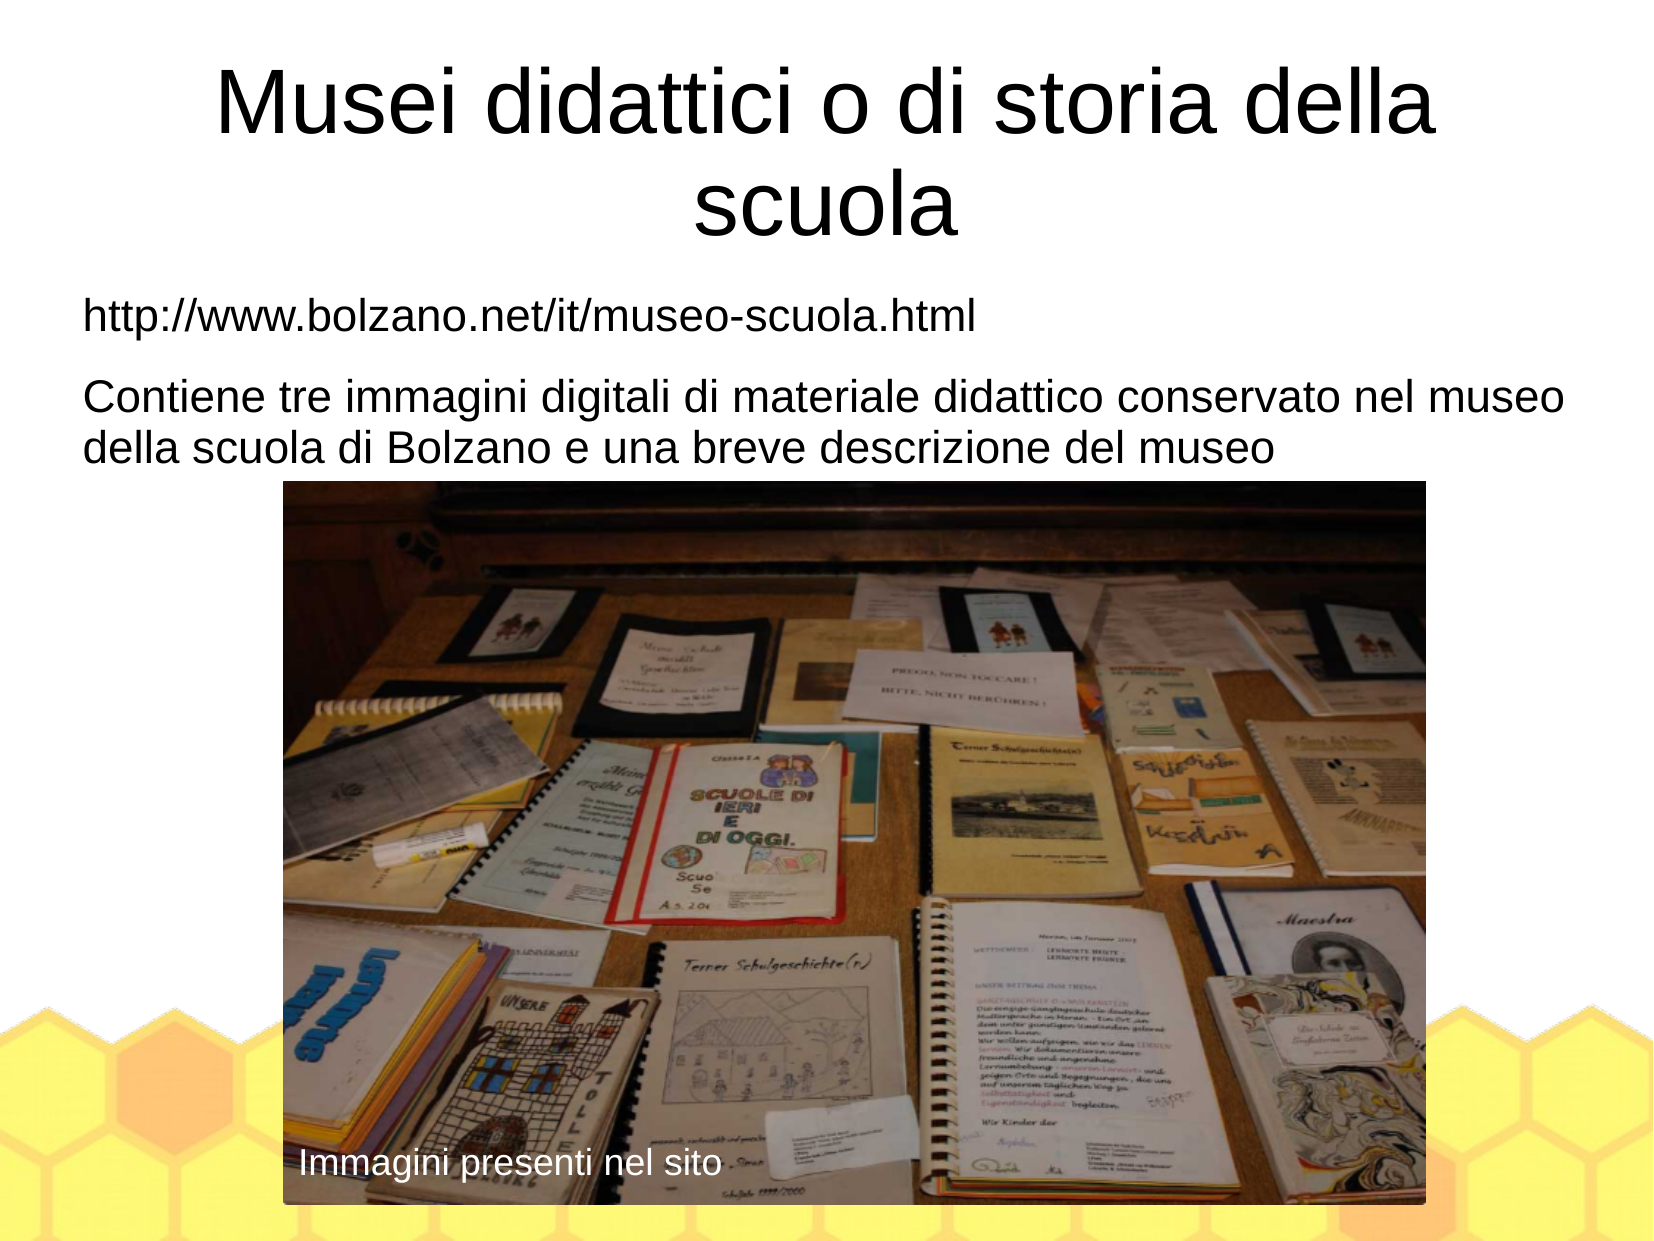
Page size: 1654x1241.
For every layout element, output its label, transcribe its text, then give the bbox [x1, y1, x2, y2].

picture [0, 481, 1654, 1241]
list http://www.bolzano.net/it/museo-scuola.html Contiene tre immagini digitali di materiale didattico conservato nel museo della scuola di Bolzano e una breve descrizione del museo [82, 290, 1571, 508]
title Musei didattici o di storia della scuola [82, 49, 1571, 257]
text_box Immagini presenti nel sito [283, 1133, 738, 1191]
